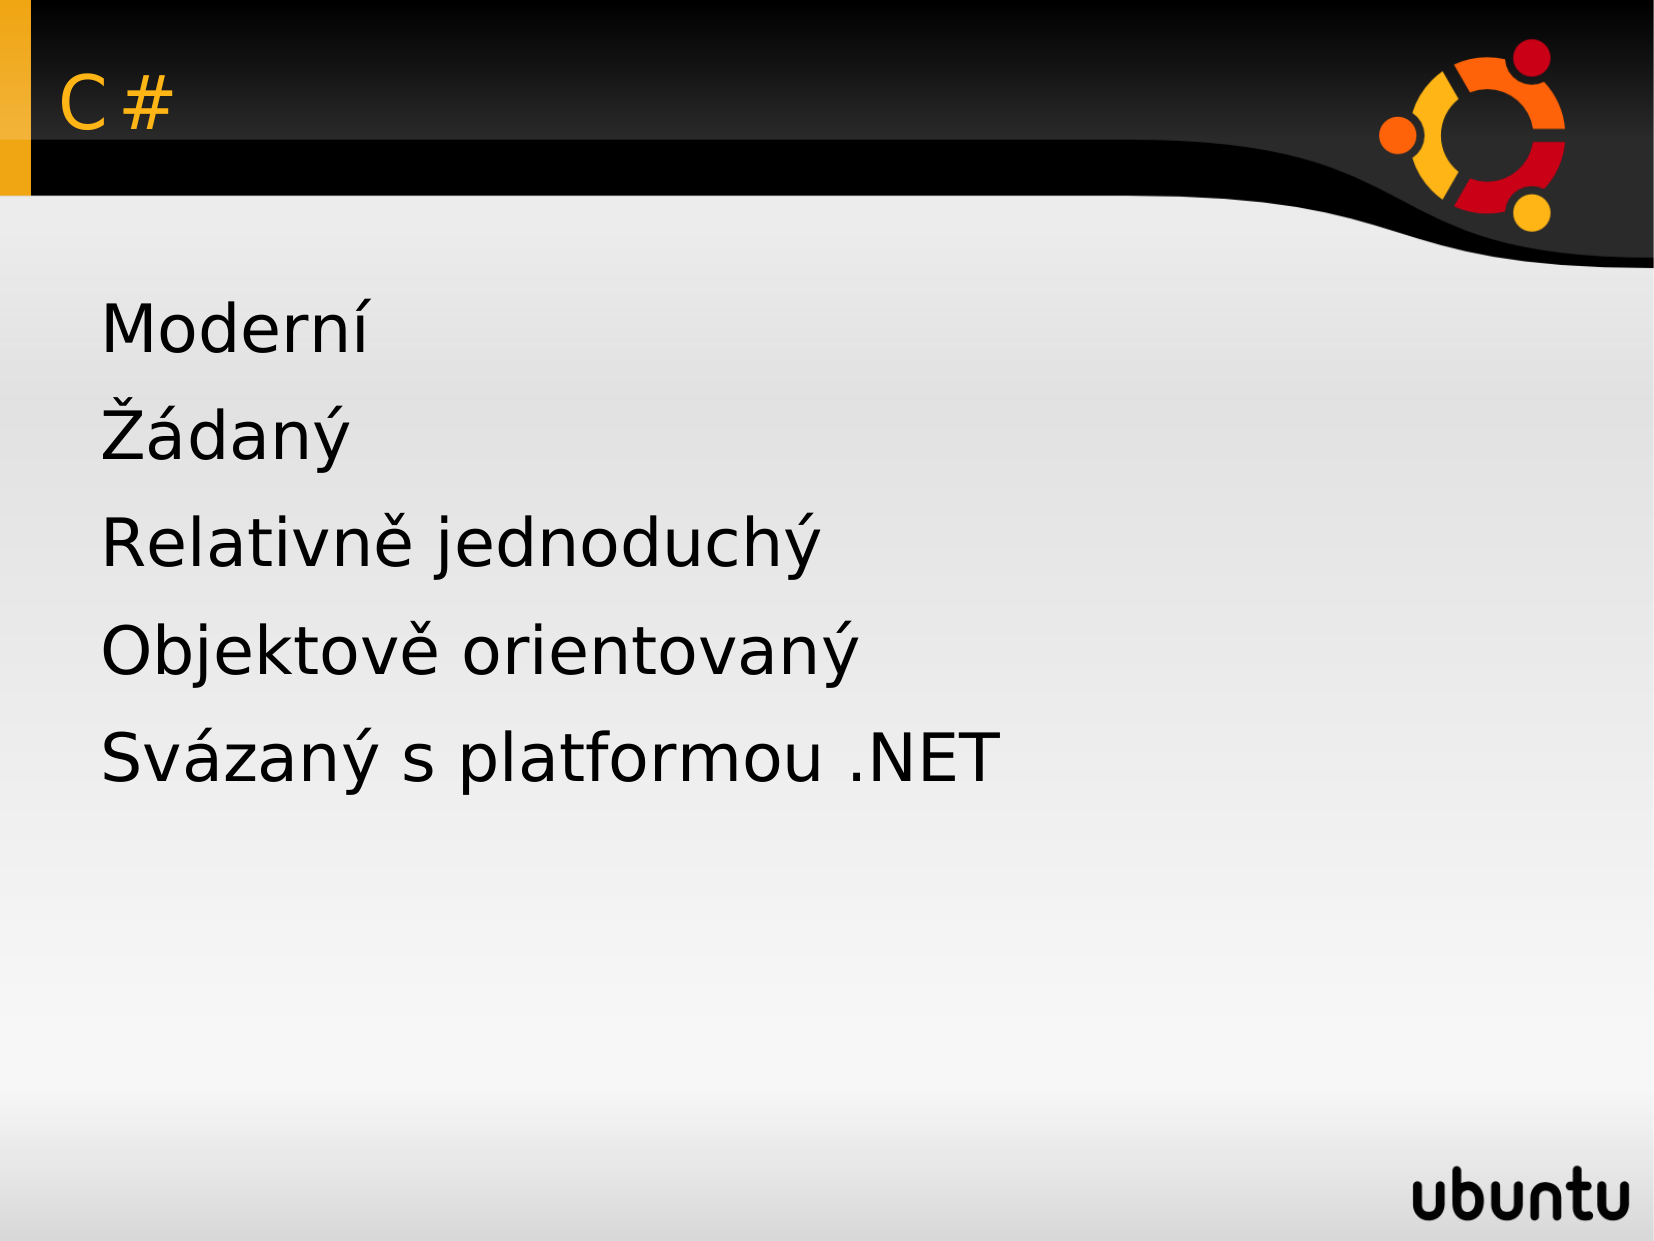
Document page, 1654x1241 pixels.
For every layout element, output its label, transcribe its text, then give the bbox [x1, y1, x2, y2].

list Moderní Žádaný Relativně jednoduchý Objektově orientovaný Svázaný s platformou .NET [82, 290, 1571, 1109]
picture [0, 0, 1654, 1241]
title C# [59, 36, 1270, 171]
